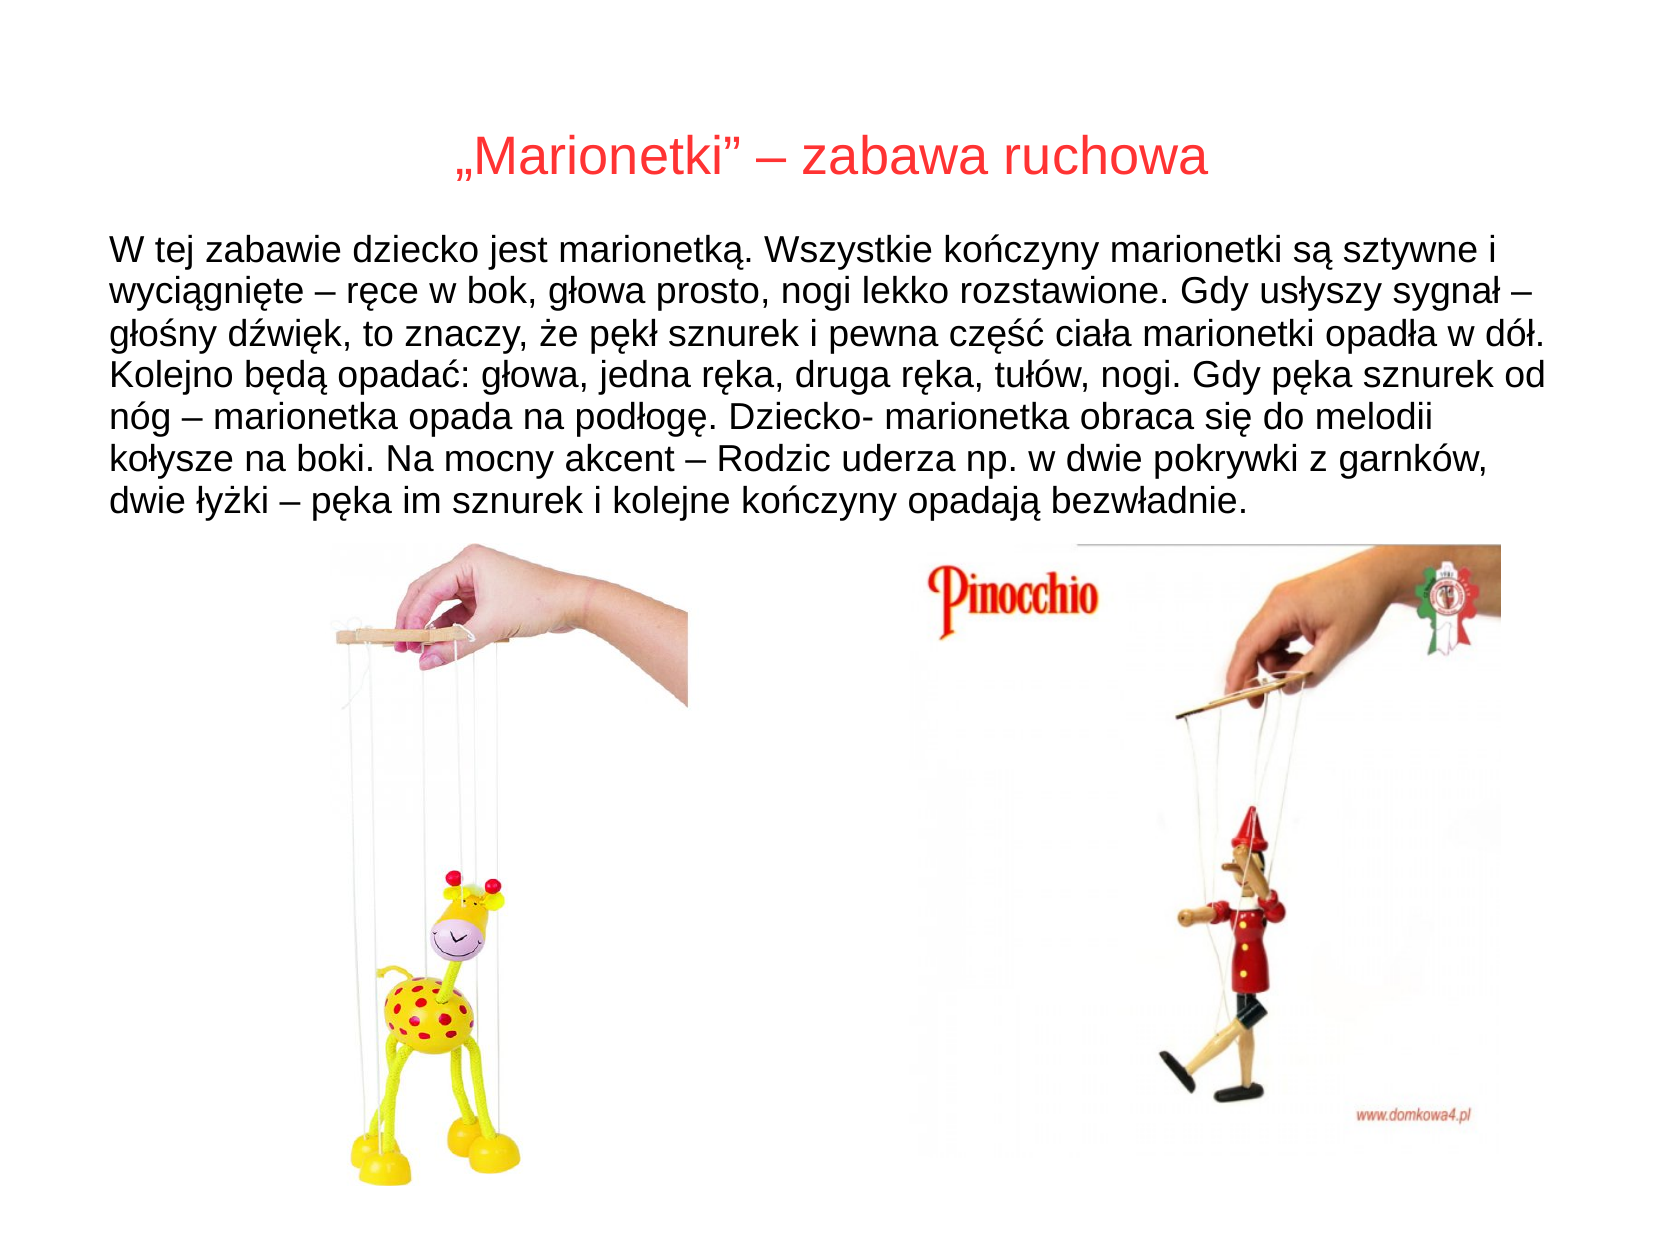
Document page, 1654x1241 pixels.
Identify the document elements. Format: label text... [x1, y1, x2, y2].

picture [909, 543, 1501, 1158]
text_box „Marionetki” – zabawa ruchowa W tej zabawie dziecko jest marionetką. Wszystkie kończyny marionetki są sztywne i wyciągnięte – ręce w bok, głowa prosto, nogi lekko rozstawione. Gdy usłyszy sygnał – głośny dźwięk, to znaczy, że pękł sznurek i pewna część ciała marionetki opadła w dół. Kolejno będą opadać: głowa, jedna ręka, druga ręka, tułów, nogi. Gdy pęka sznurek od nóg – marionetka opada na podłogę. Dziecko- marionetka obraca się do melodii kołysze na boki. Na mocny akcent – Rodzic uderza np. w dwie pokrywki z garnków, dwie łyżki – pęka im sznurek i kolejne kończyny opadają bezwładnie. [94, 118, 1571, 1123]
picture [141, 543, 875, 1186]
